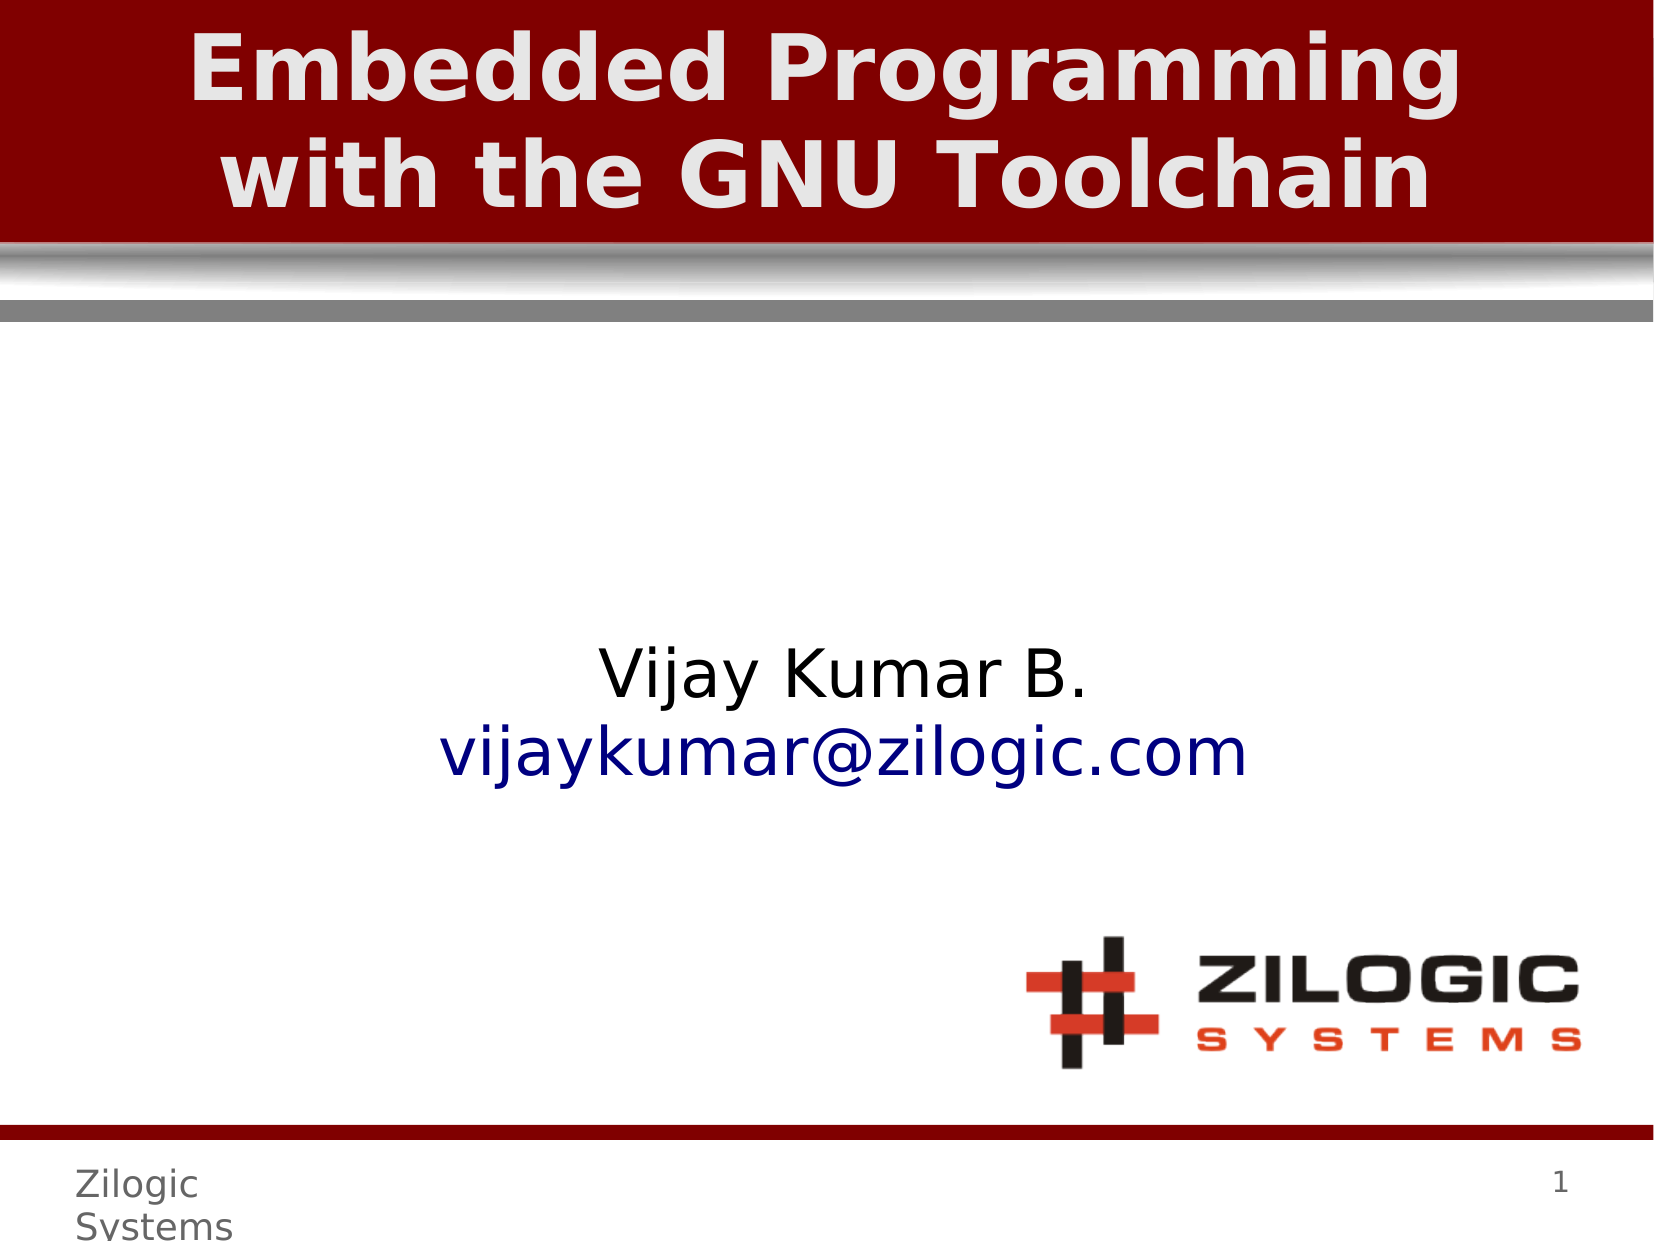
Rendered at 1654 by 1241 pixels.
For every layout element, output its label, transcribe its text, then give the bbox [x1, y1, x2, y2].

subtitle Vijay Kumar B. vijaykumar@zilogic.com [82, 318, 1571, 1109]
title Embedded Programming with the GNU Toolchain [82, 14, 1571, 229]
picture [973, 915, 1625, 1092]
